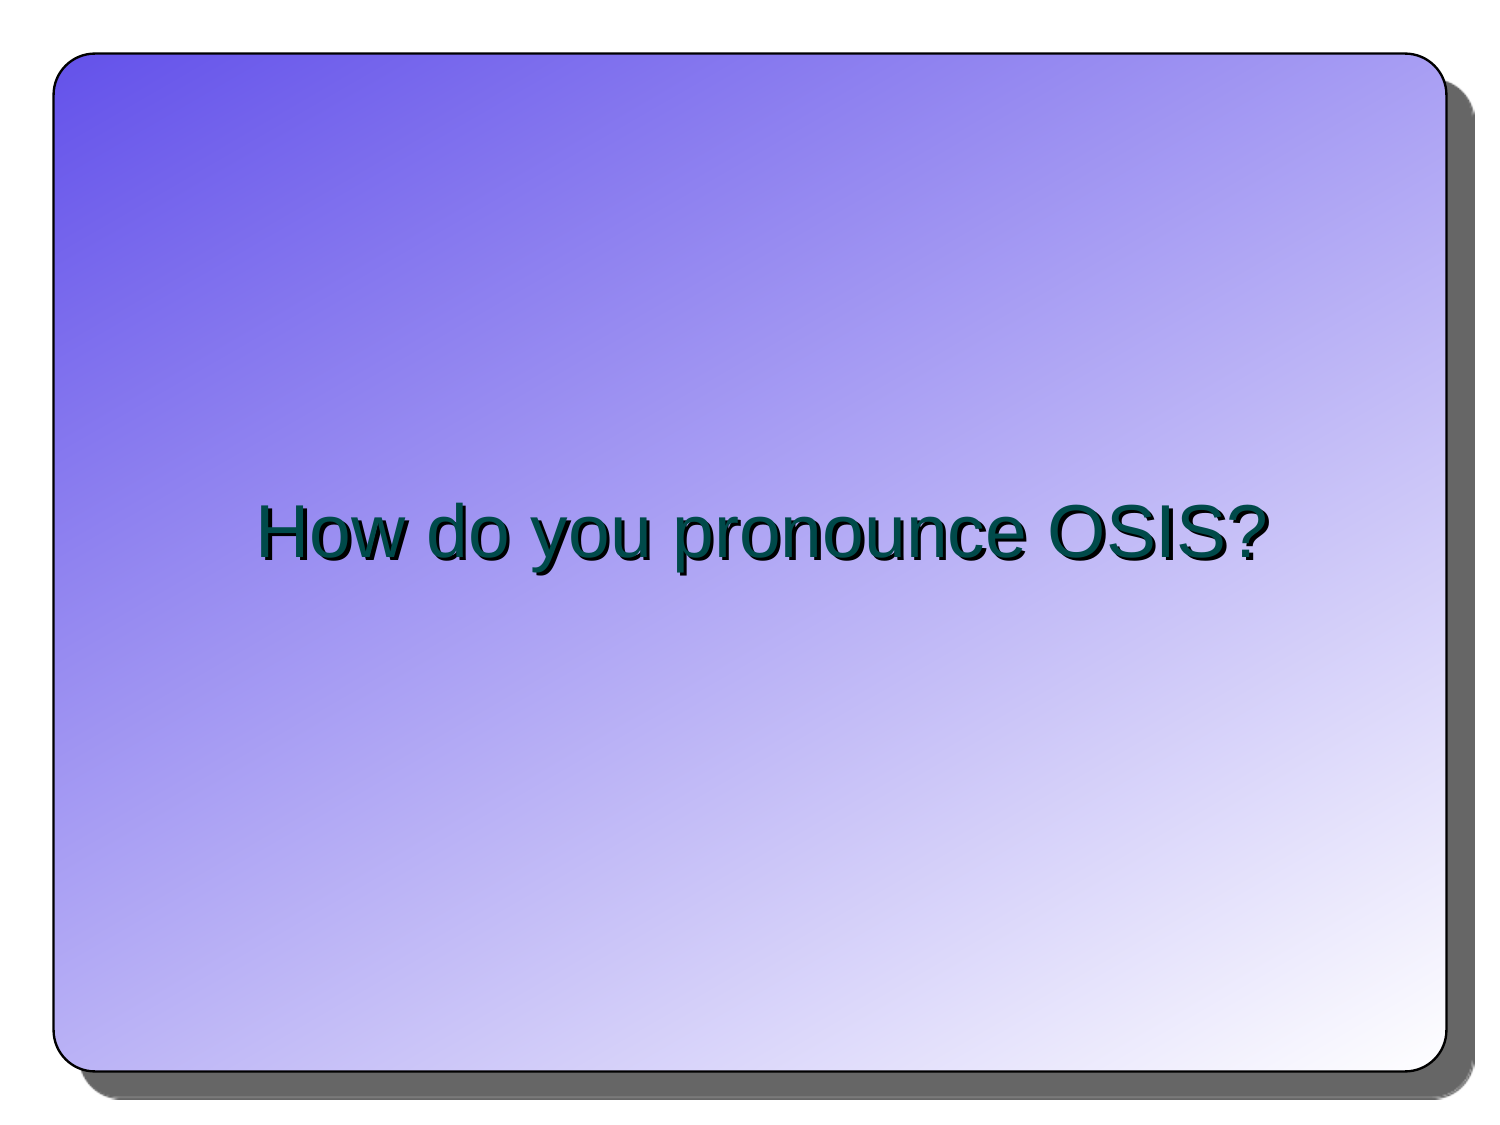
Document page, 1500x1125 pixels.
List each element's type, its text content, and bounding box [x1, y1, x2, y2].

title How do you pronounce OSIS? [125, 387, 1401, 676]
